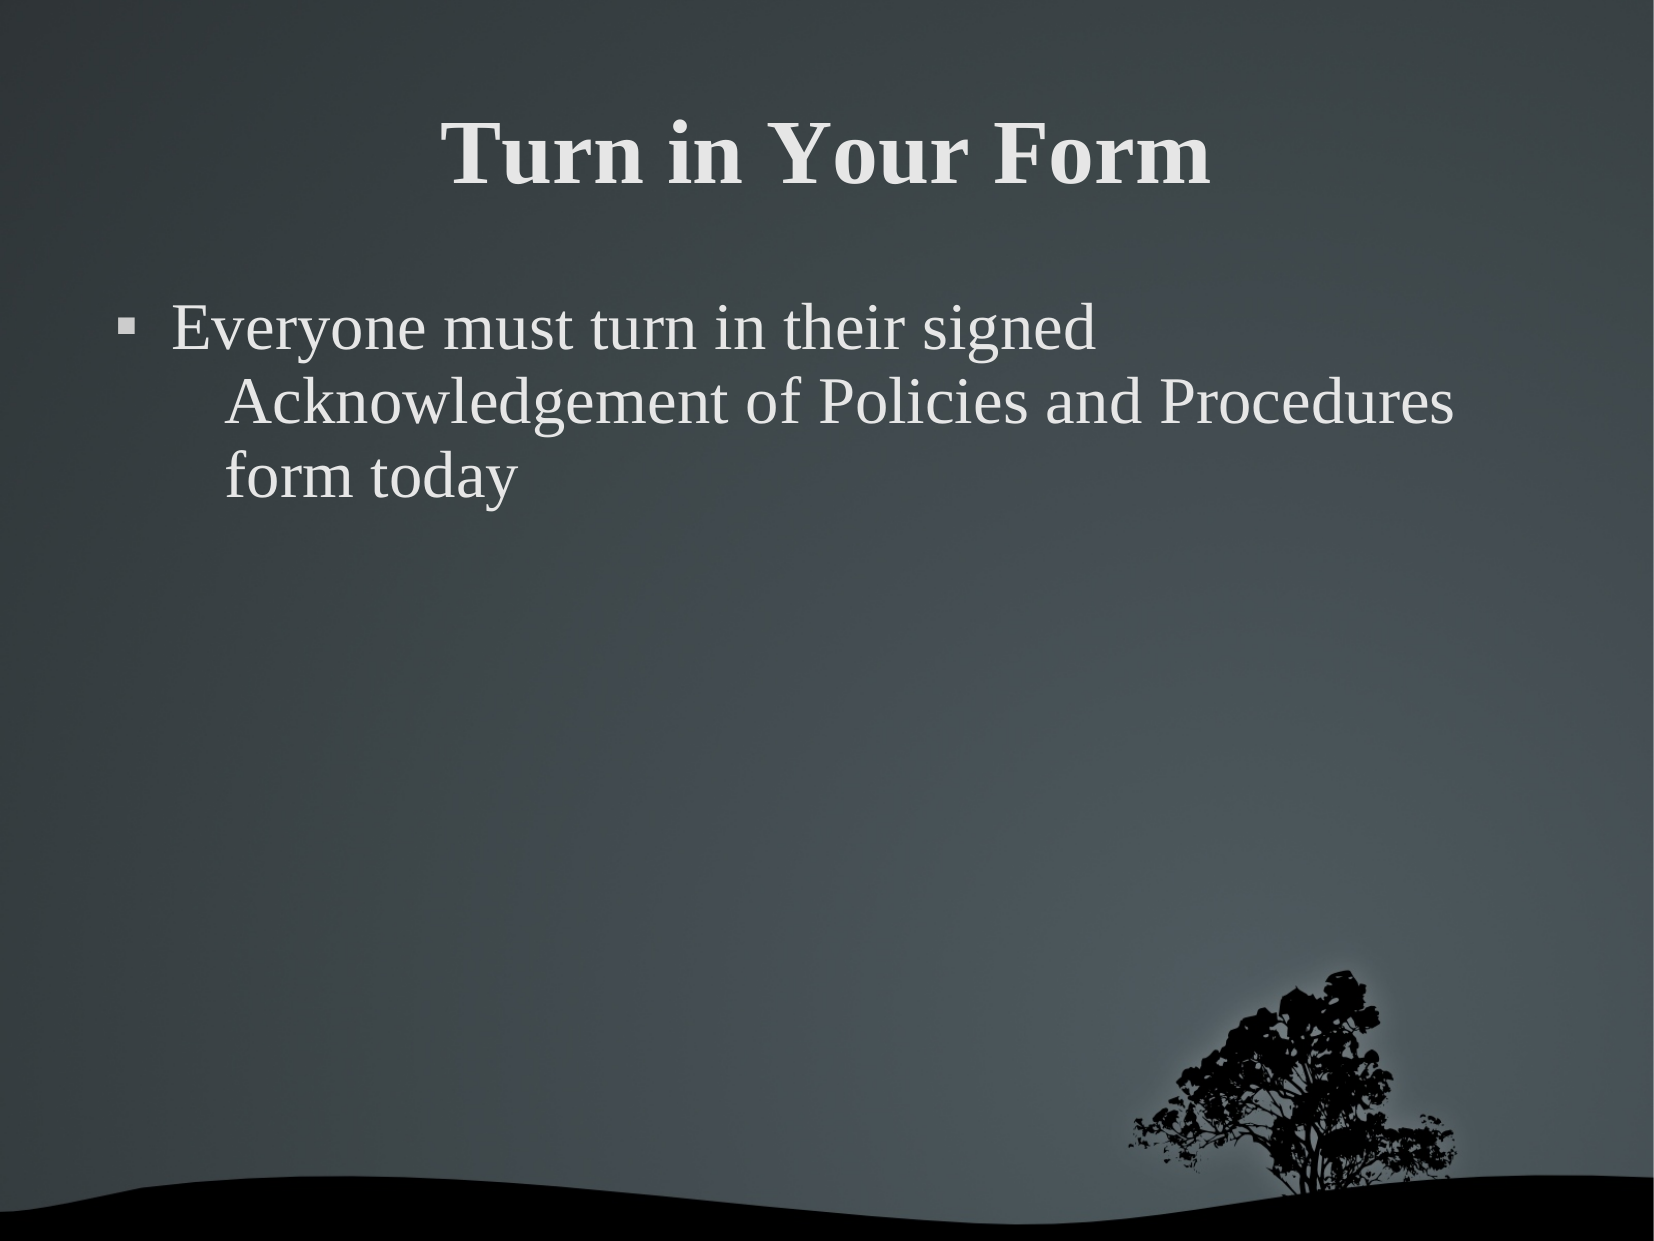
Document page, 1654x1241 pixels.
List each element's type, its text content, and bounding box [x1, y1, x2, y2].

list Everyone must turn in their signed Acknowledgement of Policies and Procedures form today [82, 290, 1571, 1109]
title Turn in Your Form [82, 49, 1571, 257]
picture [0, 0, 1654, 1241]
